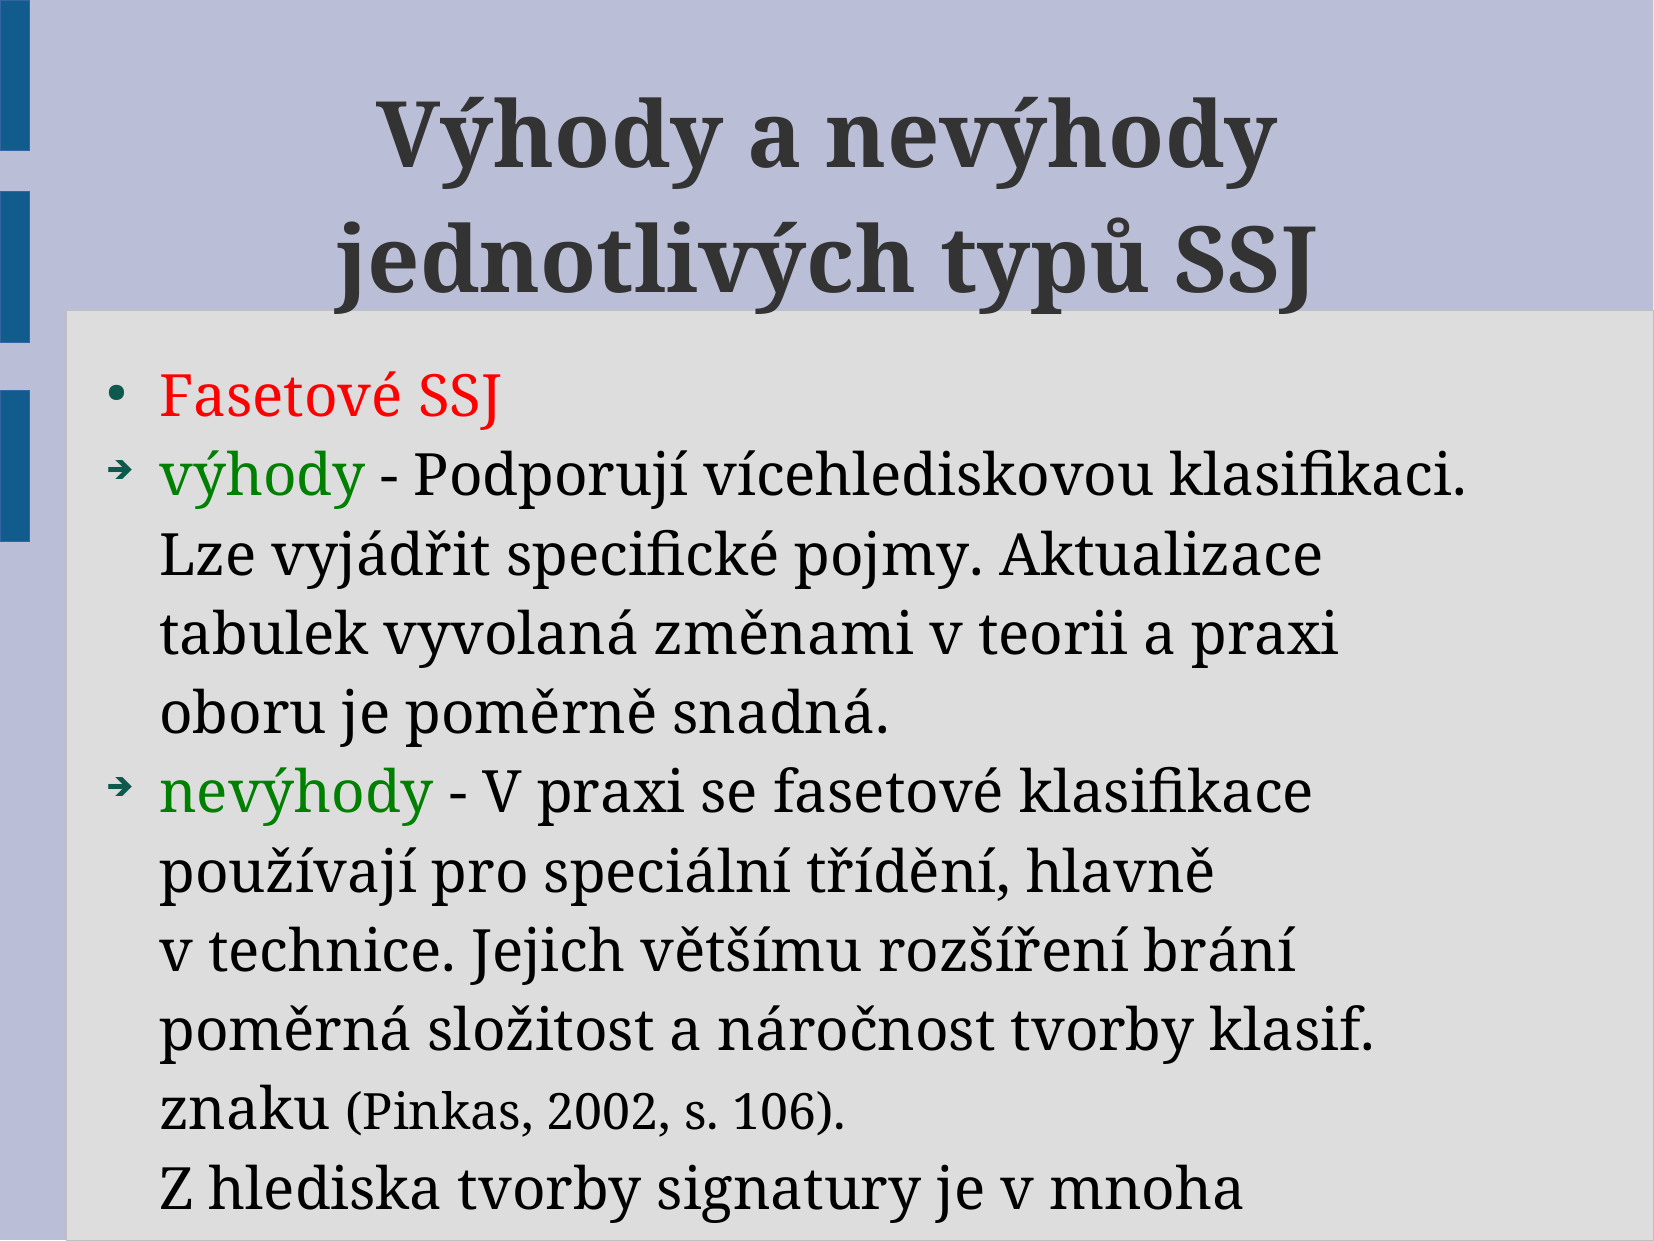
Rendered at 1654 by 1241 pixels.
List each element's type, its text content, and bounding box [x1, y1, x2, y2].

list Fasetové SSJ výhody - Podporují vícehlediskovou klasifikaci. Lze vyjádřit specifické pojmy. Aktualizace tabulek vyvolaná změnami v teorii a praxi oboru je poměrně snadná. nevýhody - V praxi se fasetové klasifikace používají pro speciální třídění, hlavně v technice. Jejich většímu rozšíření brání poměrná složitost a náročnost tvorby klasif. znaku (Pinkas, 2002, s. 106). Z hlediska tvorby signatury je v mnoha případech nevýhodou dlouhá notace. [88, 354, 1501, 1138]
title Výhody a nevýhody jednotlivých typů SSJ [121, 90, 1534, 299]
